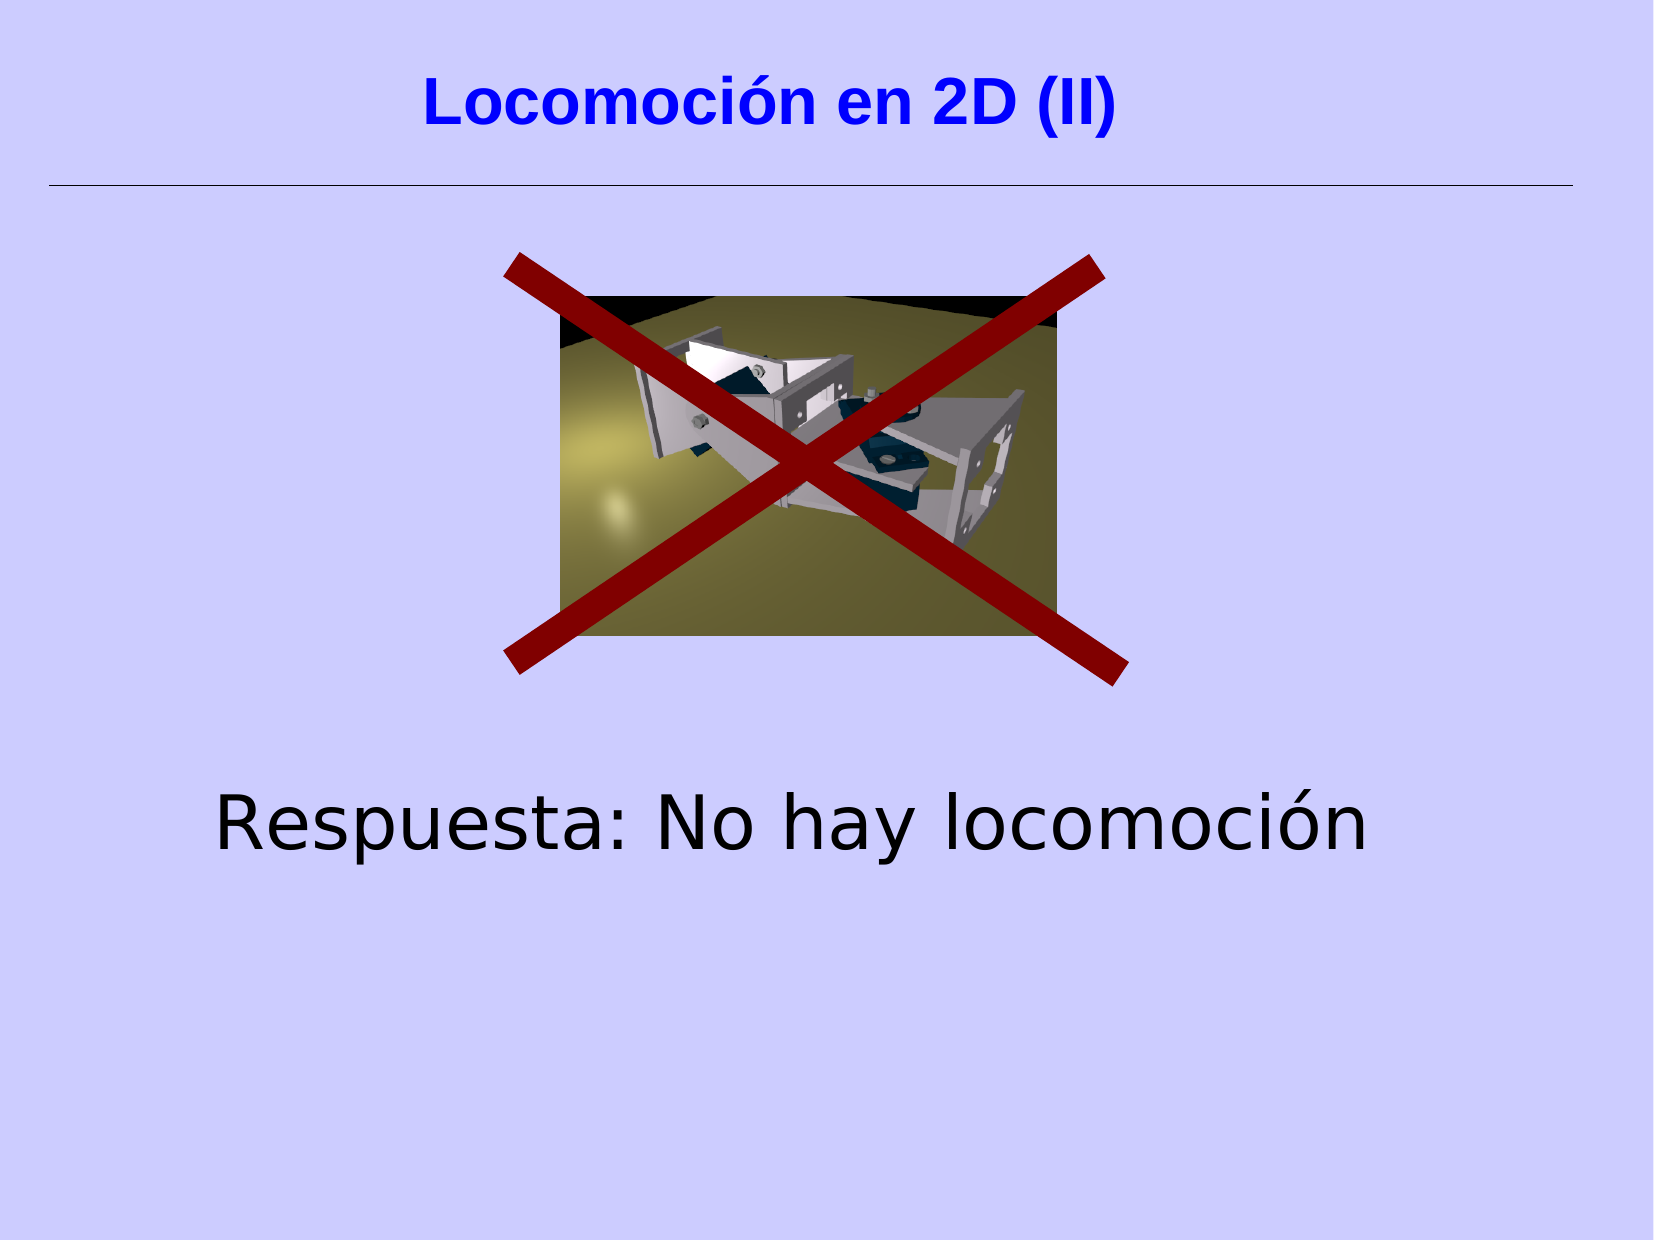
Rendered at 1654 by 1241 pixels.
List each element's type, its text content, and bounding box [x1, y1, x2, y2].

picture [587, 296, 1025, 444]
picture [579, 482, 1035, 636]
title Locomoción en 2D (II) [133, 186, 1409, 191]
text_box Respuesta: No hay locomoción [213, 780, 1372, 868]
title Locomoción en 2D (II) [133, 0, 1409, 185]
picture [560, 316, 778, 611]
picture [835, 312, 1057, 612]
